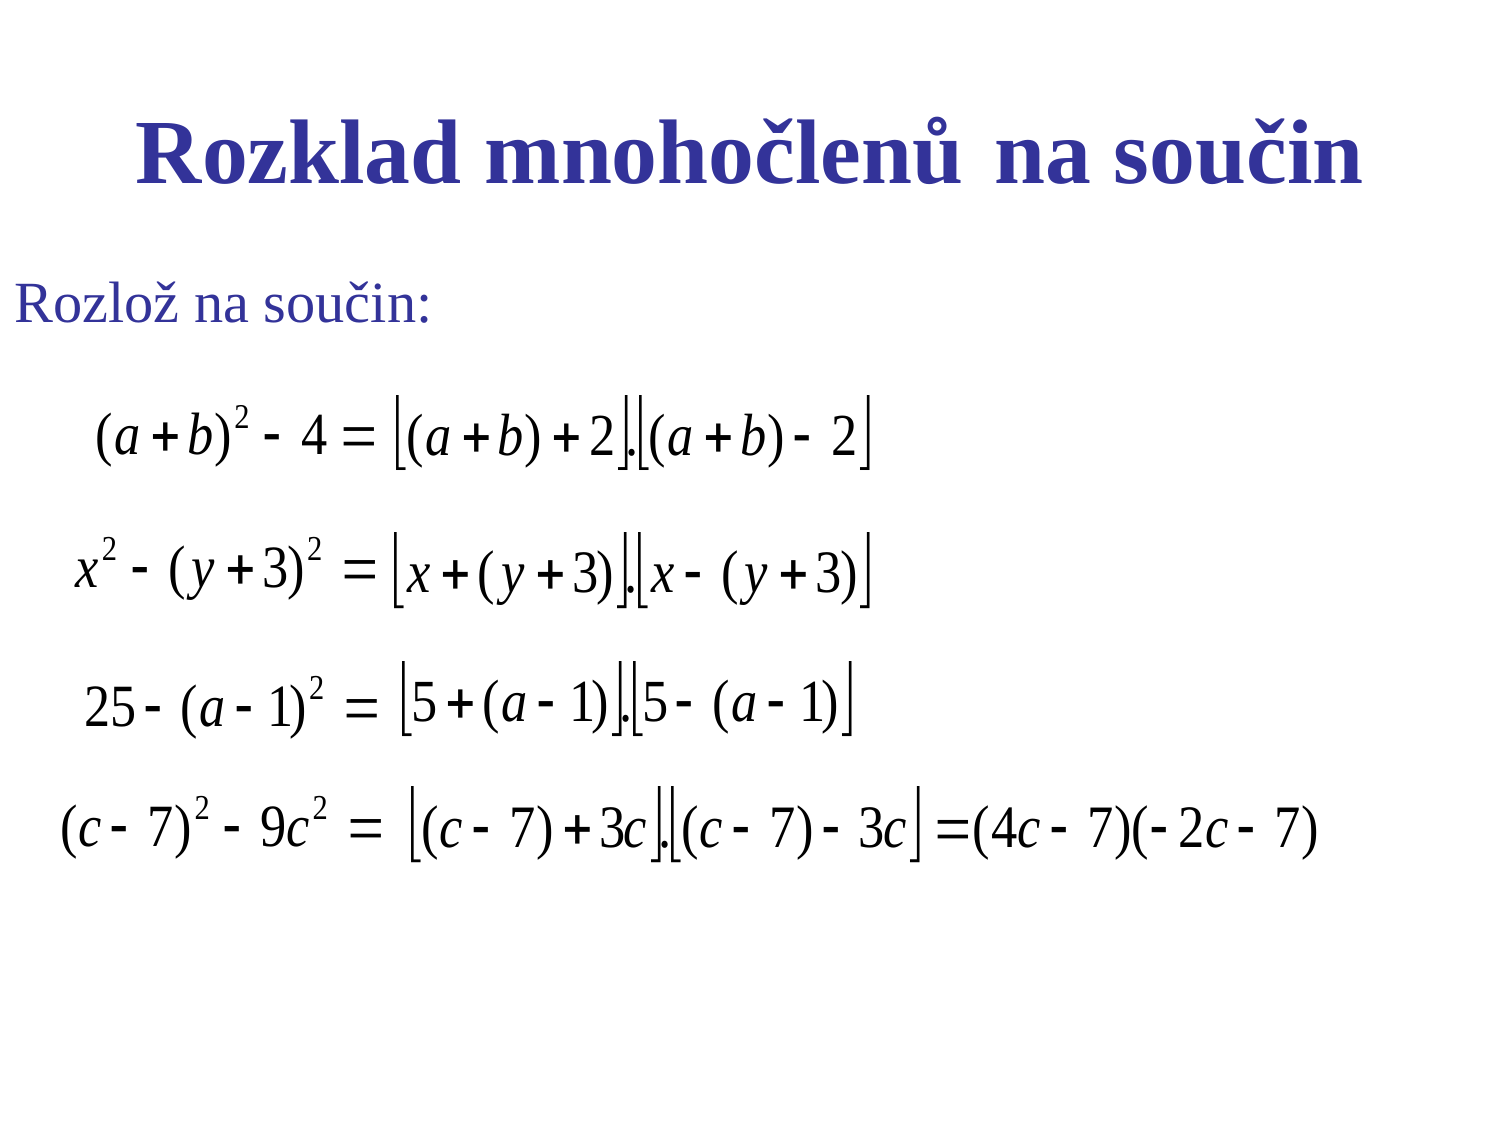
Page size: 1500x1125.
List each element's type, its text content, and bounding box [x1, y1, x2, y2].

chart [88, 390, 377, 480]
chart [53, 782, 385, 872]
chart [64, 522, 380, 613]
text_box Rozlož na součin: [0, 256, 1046, 343]
chart [401, 786, 1329, 873]
chart [76, 661, 381, 752]
text_box Rozklad mnohočlenů na součin [75, 45, 1426, 233]
chart [384, 532, 879, 618]
chart [392, 661, 861, 746]
chart [386, 395, 880, 480]
